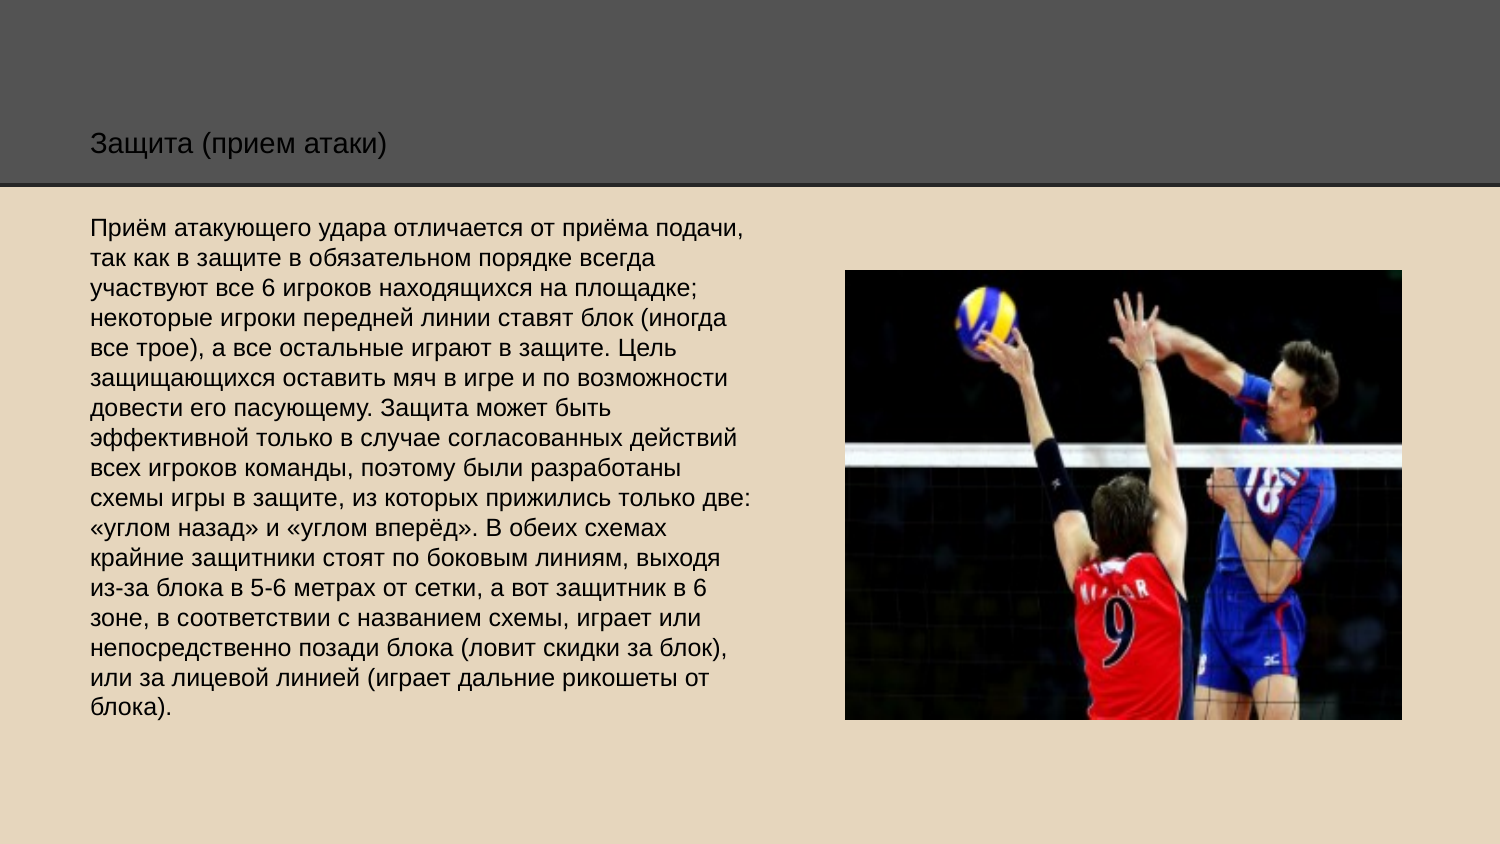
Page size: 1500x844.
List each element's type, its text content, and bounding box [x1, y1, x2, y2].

picture [845, 270, 1402, 720]
list Приём атакующего удара отличается от приёма подачи, так как в защите в обязательном порядке всегда участвуют все 6 игроков находящихся на площадке; некоторые игроки передней линии ставят блок (иногда все трое), а все остальные играют в защите. Цель защищающихся оставить мяч в игре и по возможности довести его пасующему. Защита может быть эффективной только в случае согласованных действий всех игроков команды, поэтому были разработаны схемы игры в защите, из которых прижились только две: «углом назад» и «углом вперёд». В обеих схемах крайние защитники стоят по боковым линиям, выходя из-за блока в 5-6 метрах от сетки, а вот защитник в 6 зоне, в соответствии с названием схемы, играет или непосредственно позади блока (ловит скидки за блок), или за лицевой линией (играет дальние рикошеты от блока). [75, 196, 776, 808]
title Защита (прием атаки) [75, 33, 1425, 175]
